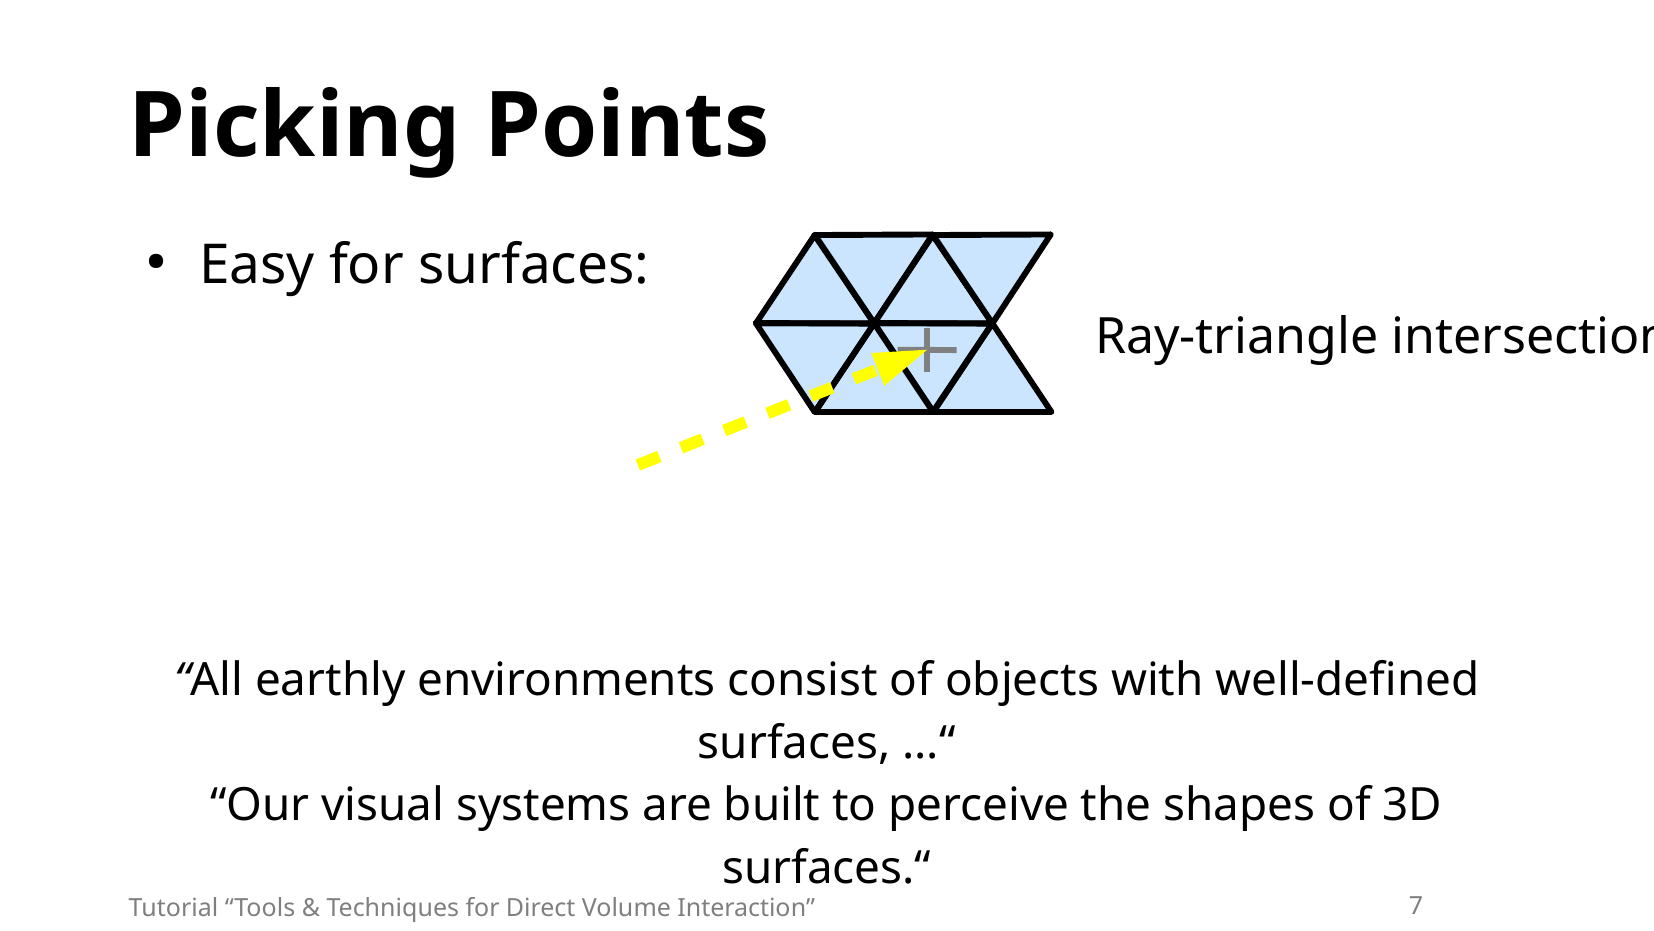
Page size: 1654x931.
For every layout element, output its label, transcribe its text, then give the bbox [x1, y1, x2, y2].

text_box Ray-triangle intersection [1080, 292, 1650, 367]
title Picking Points [113, 50, 1540, 193]
text_box “All earthly environments consist of objects with well-defined surfaces, ...“ “Our visual systems are built to perceive the shapes of 3D surfaces.“ [Colin Ware, Information Visualization, 2012. With references to Gibson 1979] [118, 639, 1536, 867]
list Easy for surfaces: [113, 217, 1602, 832]
text_box [755, 234, 1052, 412]
